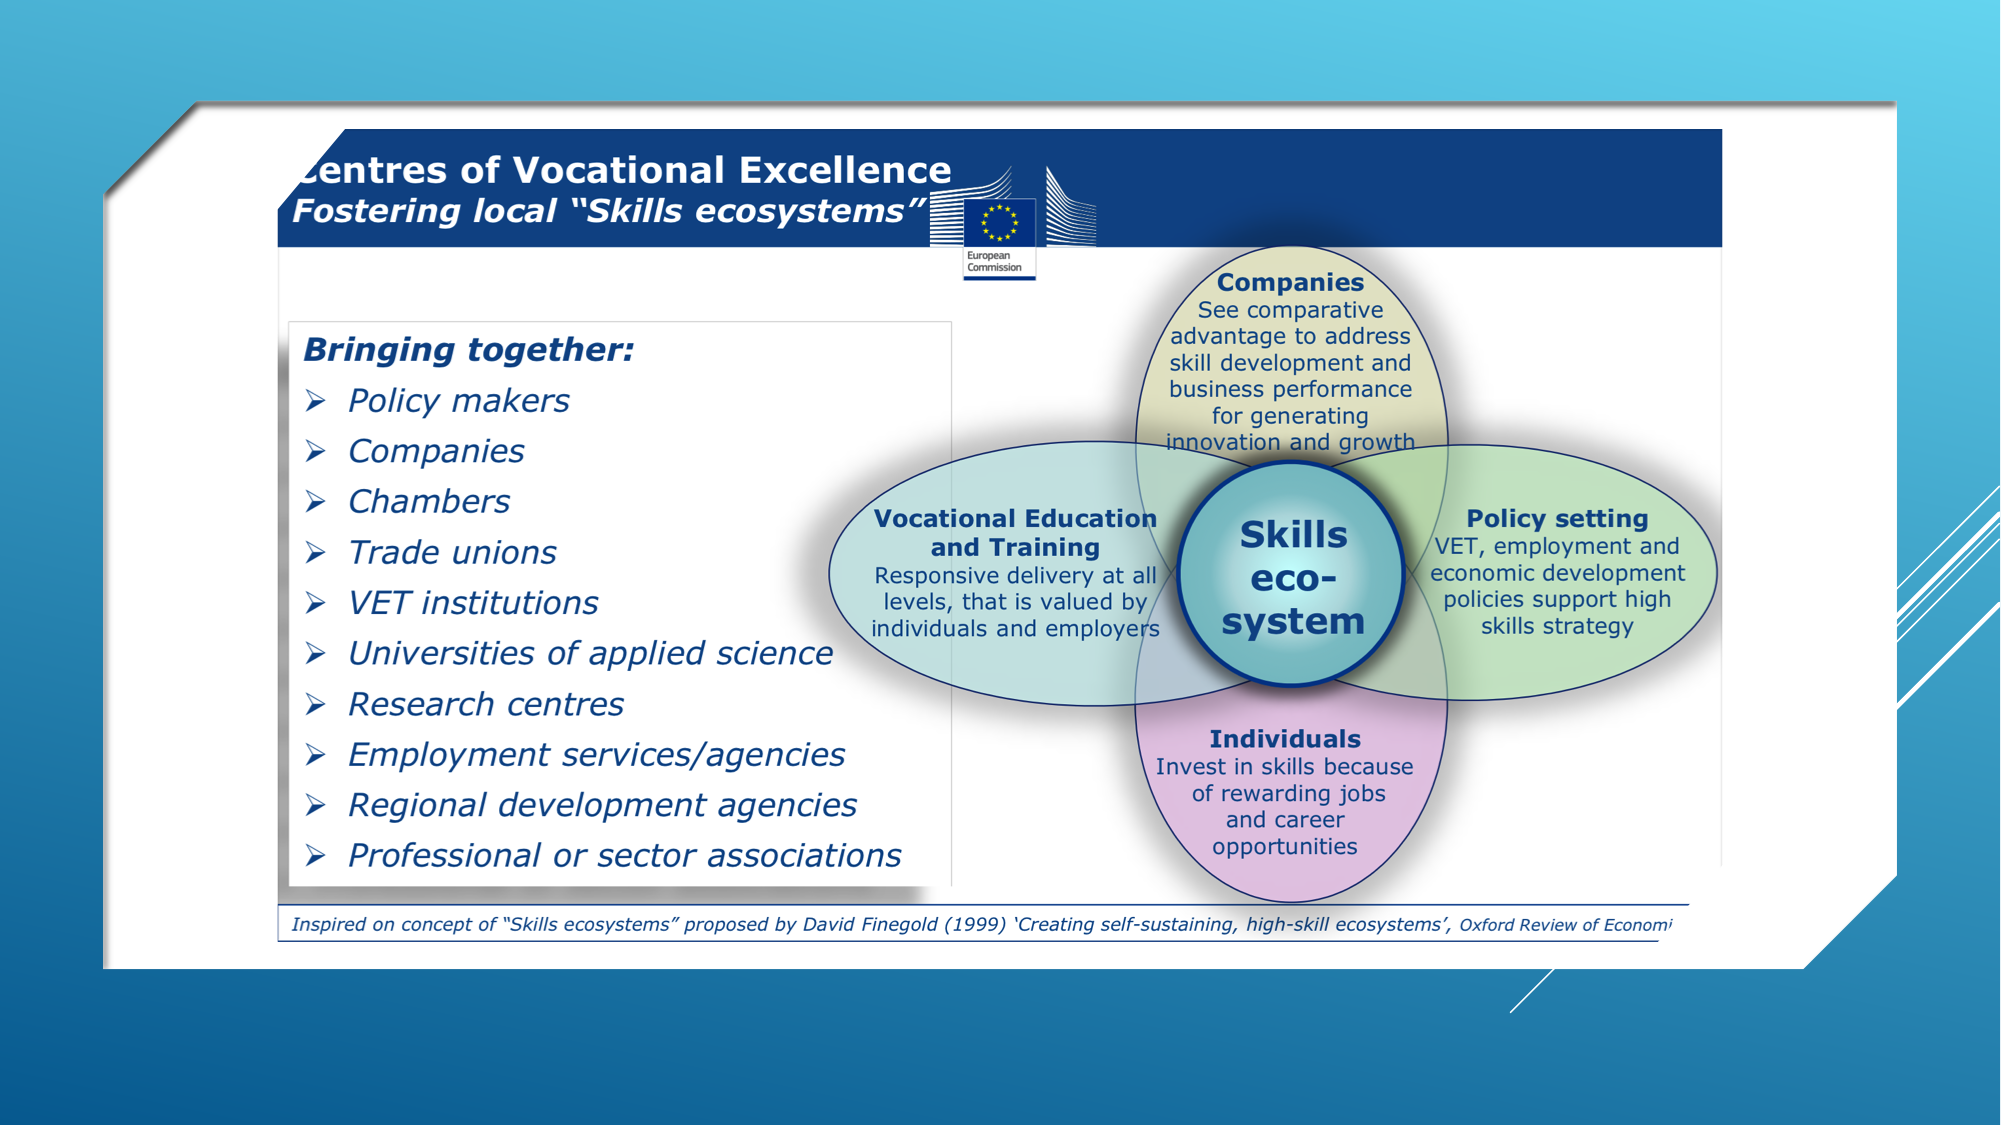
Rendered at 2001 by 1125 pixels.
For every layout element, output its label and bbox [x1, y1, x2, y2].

picture [103, 100, 1897, 971]
